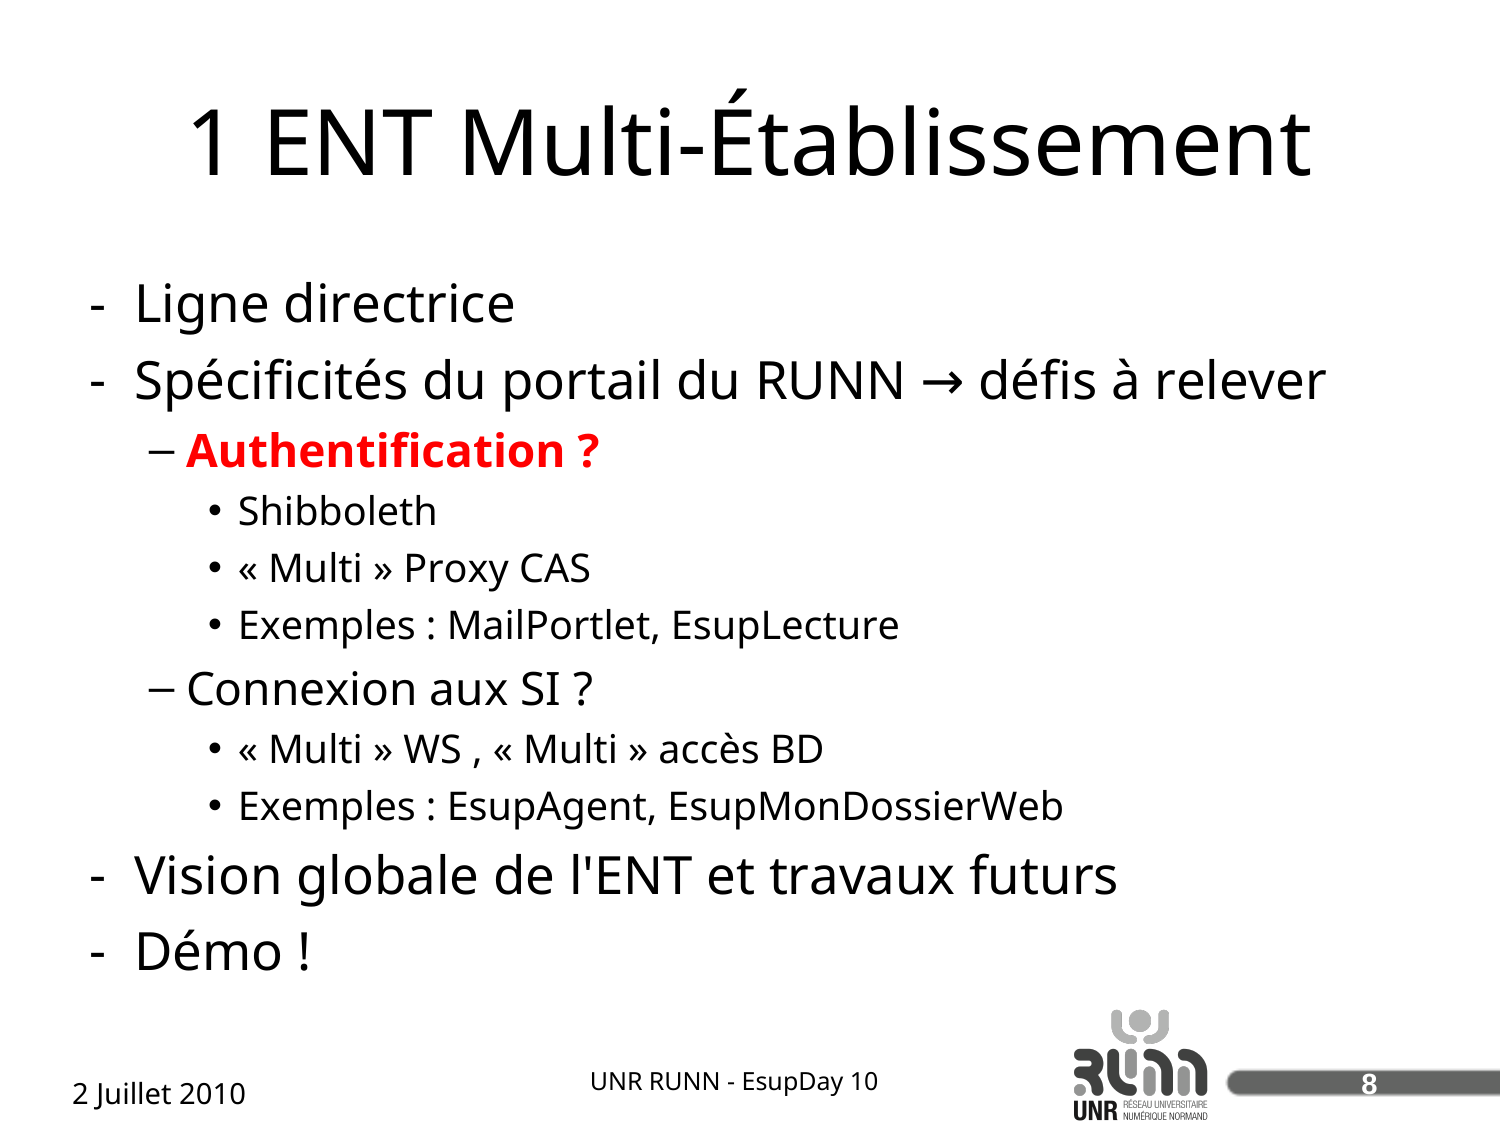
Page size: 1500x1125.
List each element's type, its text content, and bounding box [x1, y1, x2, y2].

picture [1220, 1065, 1500, 1103]
picture [1068, 1006, 1213, 1125]
title 1 ENT Multi-Établissement [75, 13, 1426, 262]
list Ligne directrice Spécificités du portail du RUNN → défis à relever Authentification ? Shibboleth « Multi » Proxy CAS Exemples : MailPortlet, EsupLecture Connexion aux SI ? « Multi » WS , « Multi » accès BD Exemples : EsupAgent, EsupMonDossierWeb Vision globale de l'ENT et travaux futurs Démo ! [75, 262, 1426, 1006]
